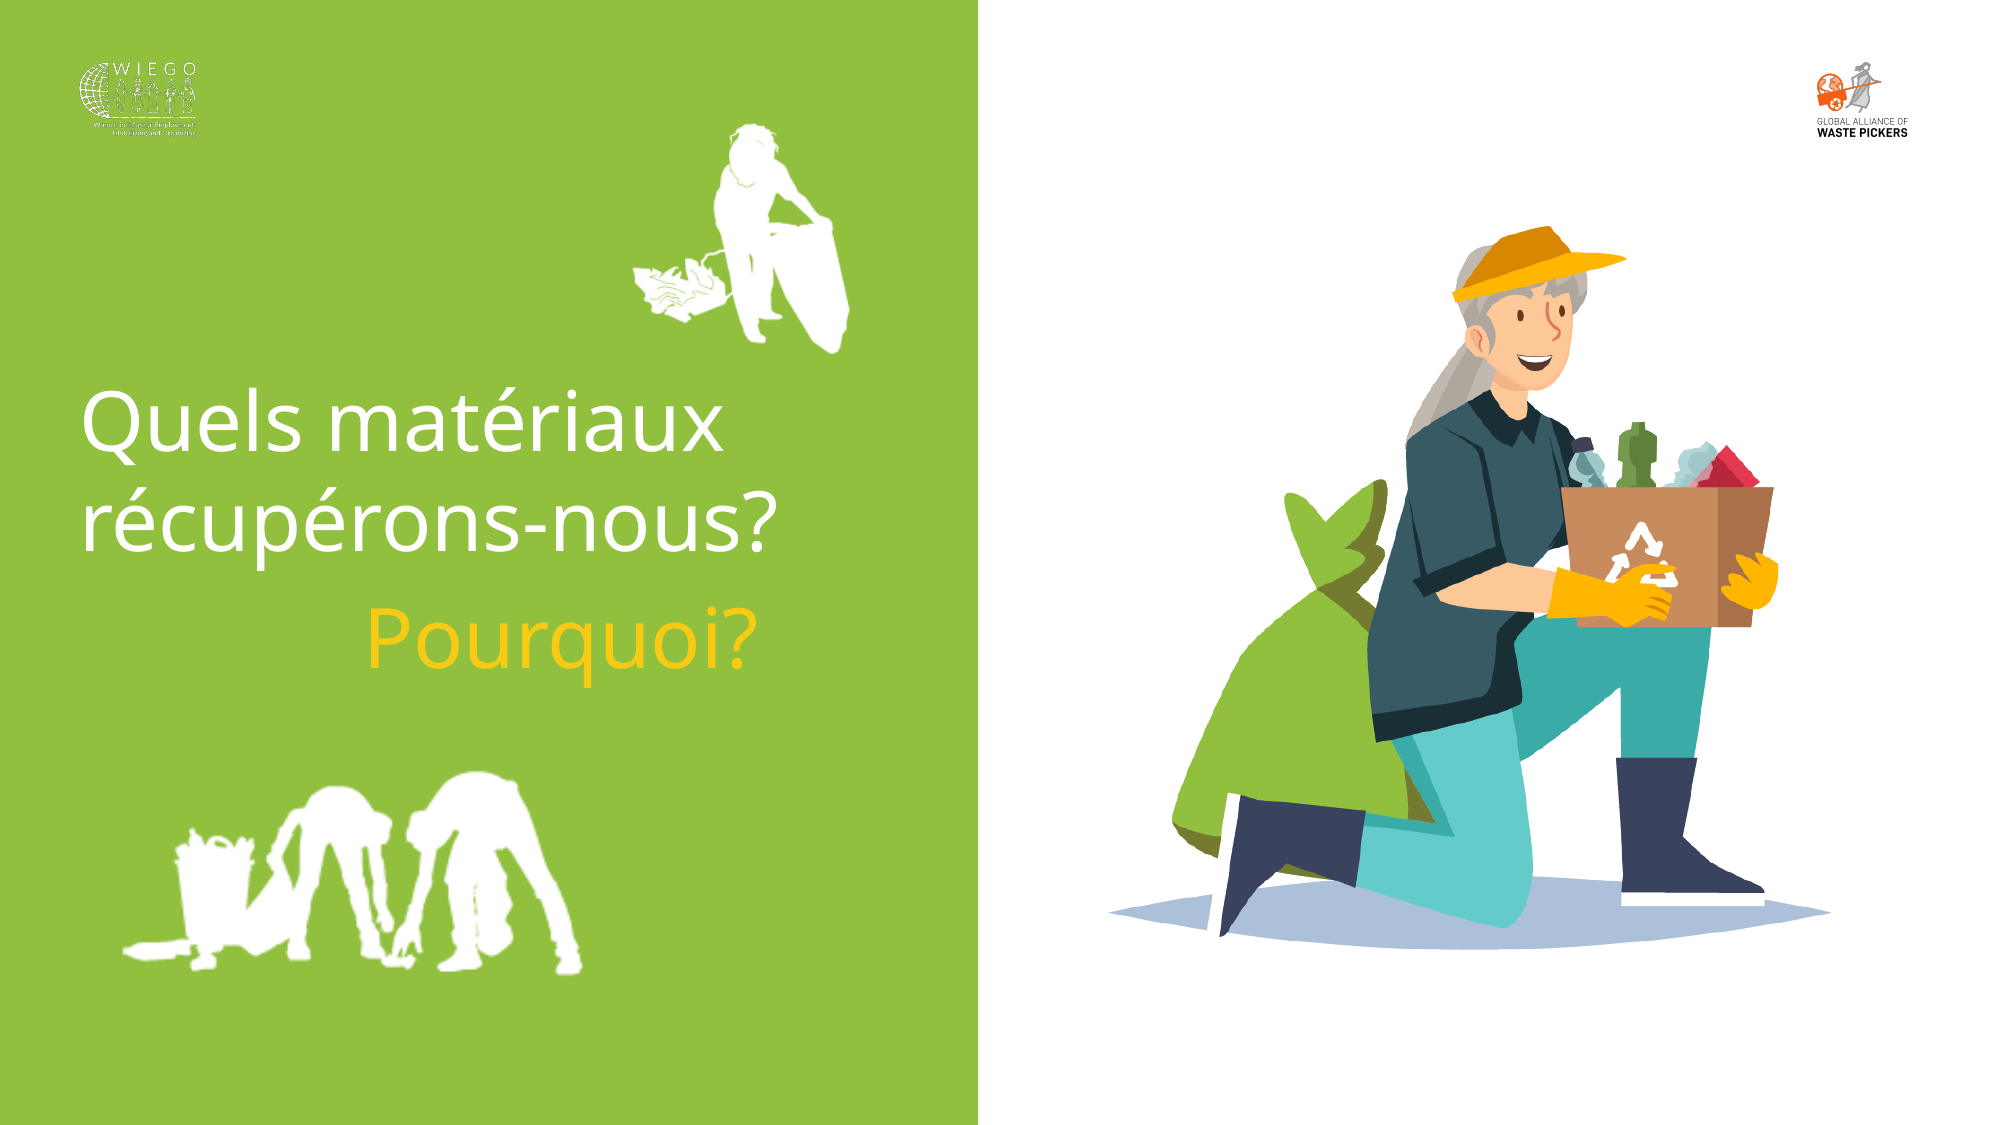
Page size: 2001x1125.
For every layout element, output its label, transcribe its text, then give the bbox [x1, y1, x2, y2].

picture [1108, 226, 1831, 950]
picture [79, 62, 196, 137]
picture [577, 81, 901, 404]
text_box Pourquoi? [348, 578, 853, 694]
text_box Quels matériaux récupérons-nous? [64, 360, 913, 576]
picture [92, 588, 616, 1112]
picture [1817, 62, 1908, 137]
